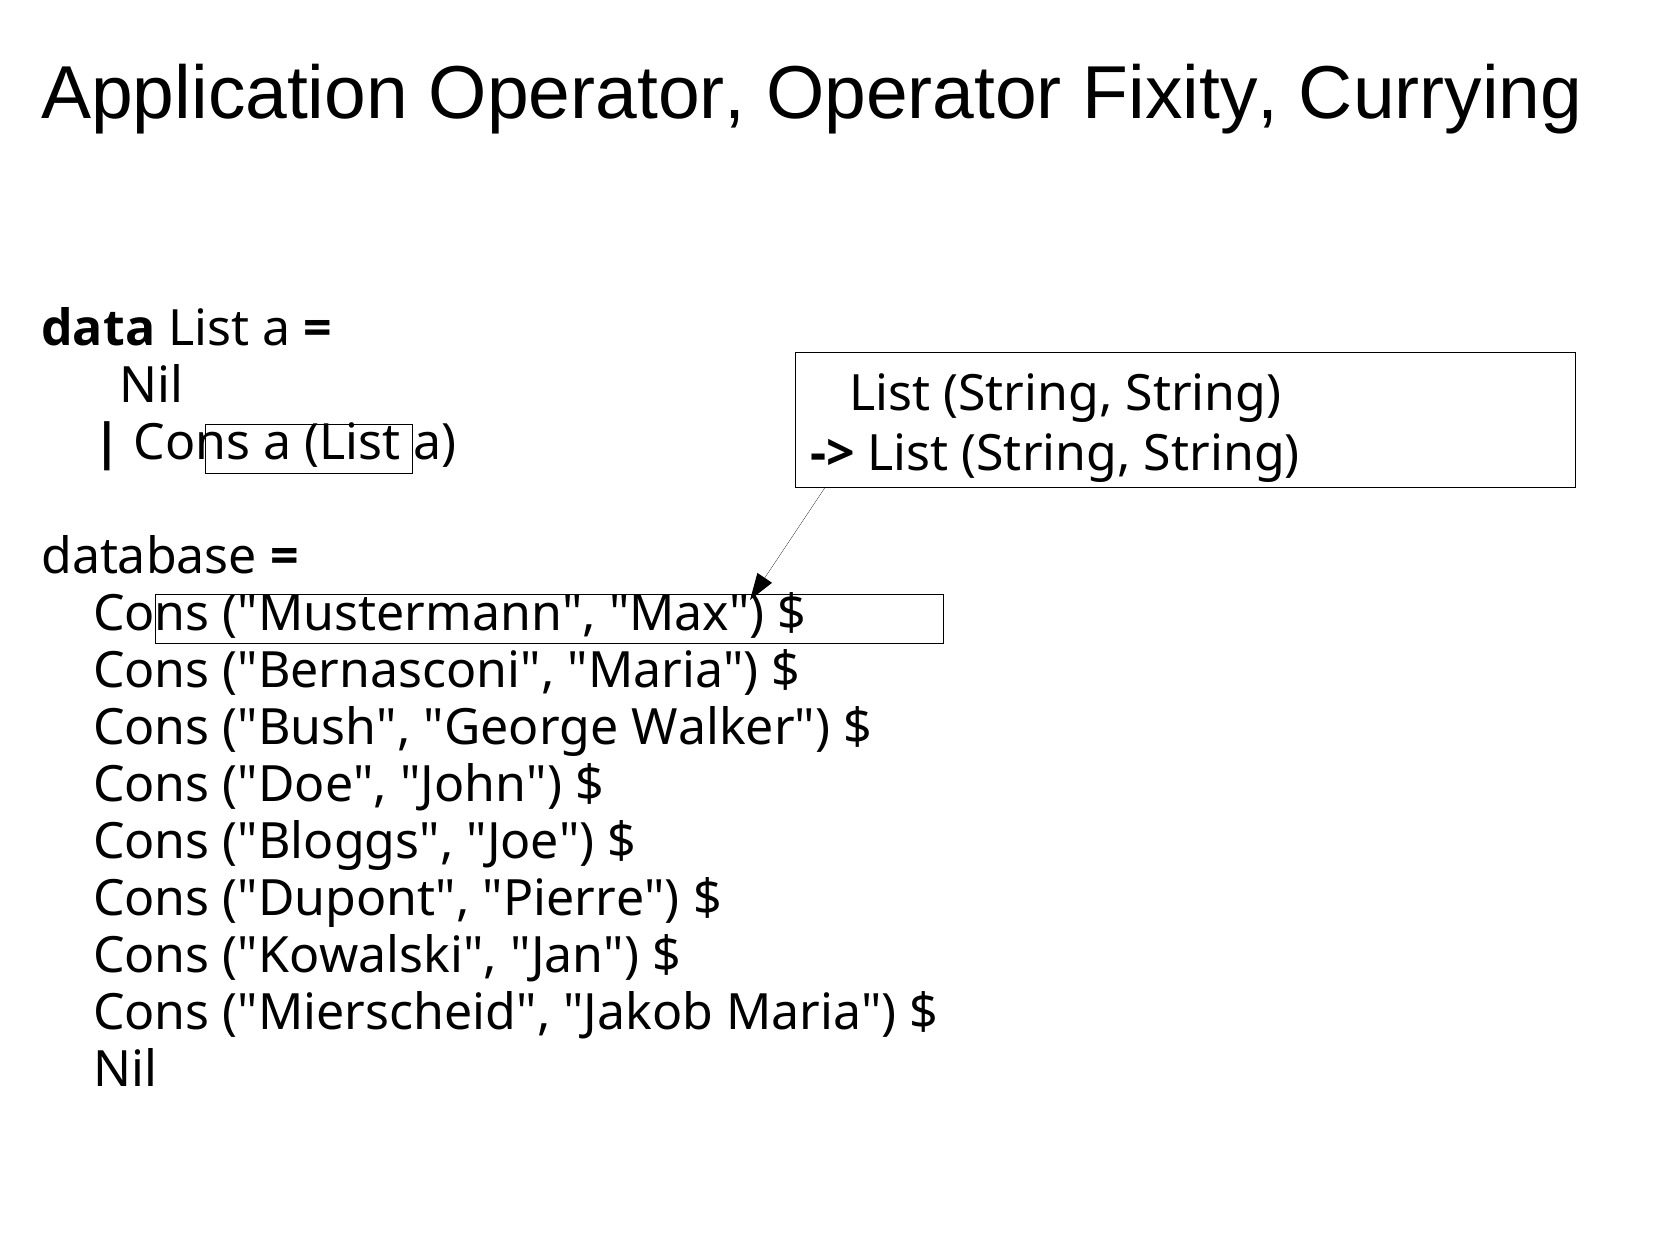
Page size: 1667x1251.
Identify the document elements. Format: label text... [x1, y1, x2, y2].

title Application Operator, Operator Fixity, Currying [41, 50, 1628, 257]
list data List a = Nil | Cons a (List a) database = Cons ("Mustermann", "Max") $ Cons ("Bernasconi", "Maria") $ Cons ("Bush", "George Walker") $ Cons ("Doe", "John") $ Cons ("Bloggs", "Joe") $ Cons ("Dupont", "Pierre") $ Cons ("Kowalski", "Jan") $ Cons ("Mierscheid", "Jakob Maria") $ Nil [41, 299, 1628, 1211]
text_box List (String, String) -> List (String, String) [795, 352, 1576, 488]
